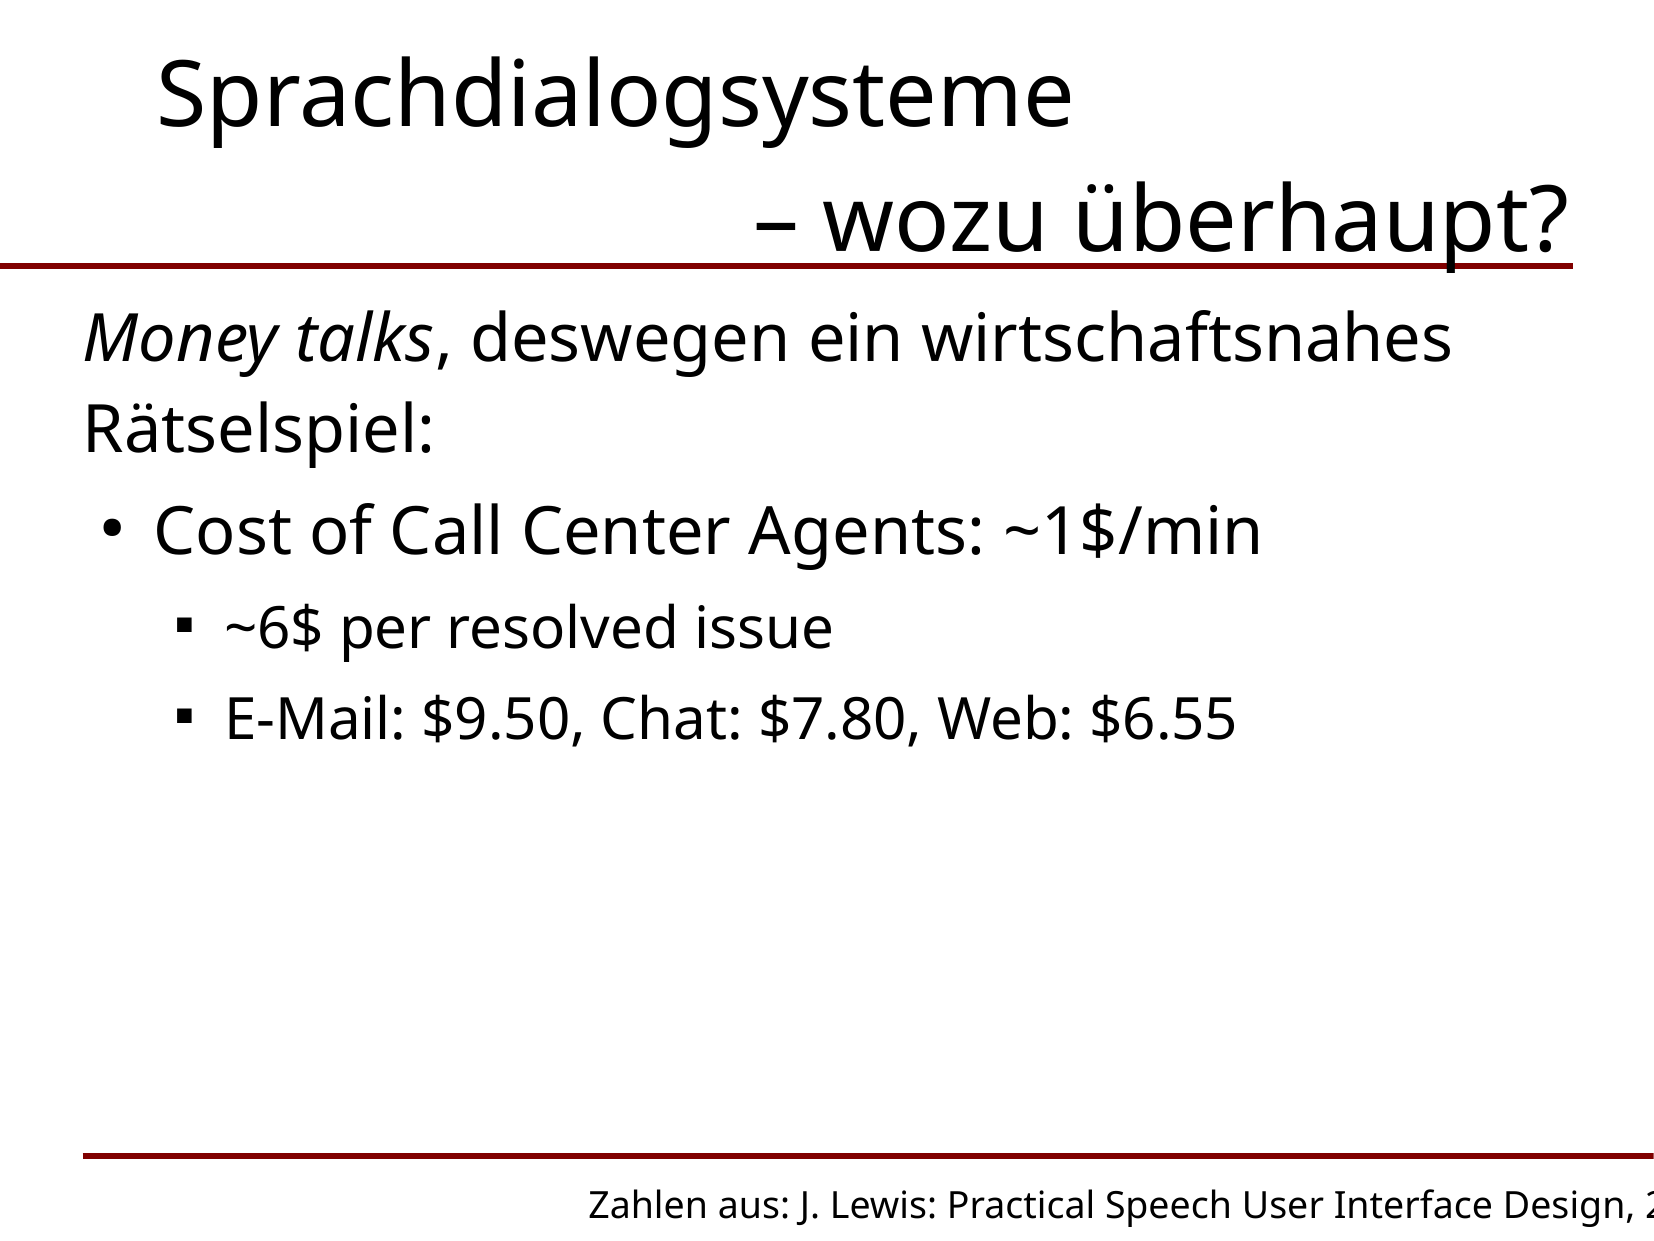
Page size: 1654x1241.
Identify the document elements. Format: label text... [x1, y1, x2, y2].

title Sprachdialogsysteme – wozu überhaupt? [82, 42, 1571, 264]
text_box Zahlen aus: J. Lewis: Practical Speech User Interface Design, 2011. [573, 1171, 1594, 1237]
list Money talks, deswegen ein wirtschaftsnahes Rätselspiel: Cost of Call Center Agents: ~1$/min ~6$ per resolved issue E-Mail: $9.50, Chat: $7.80, Web: $6.55 [82, 290, 1571, 1188]
